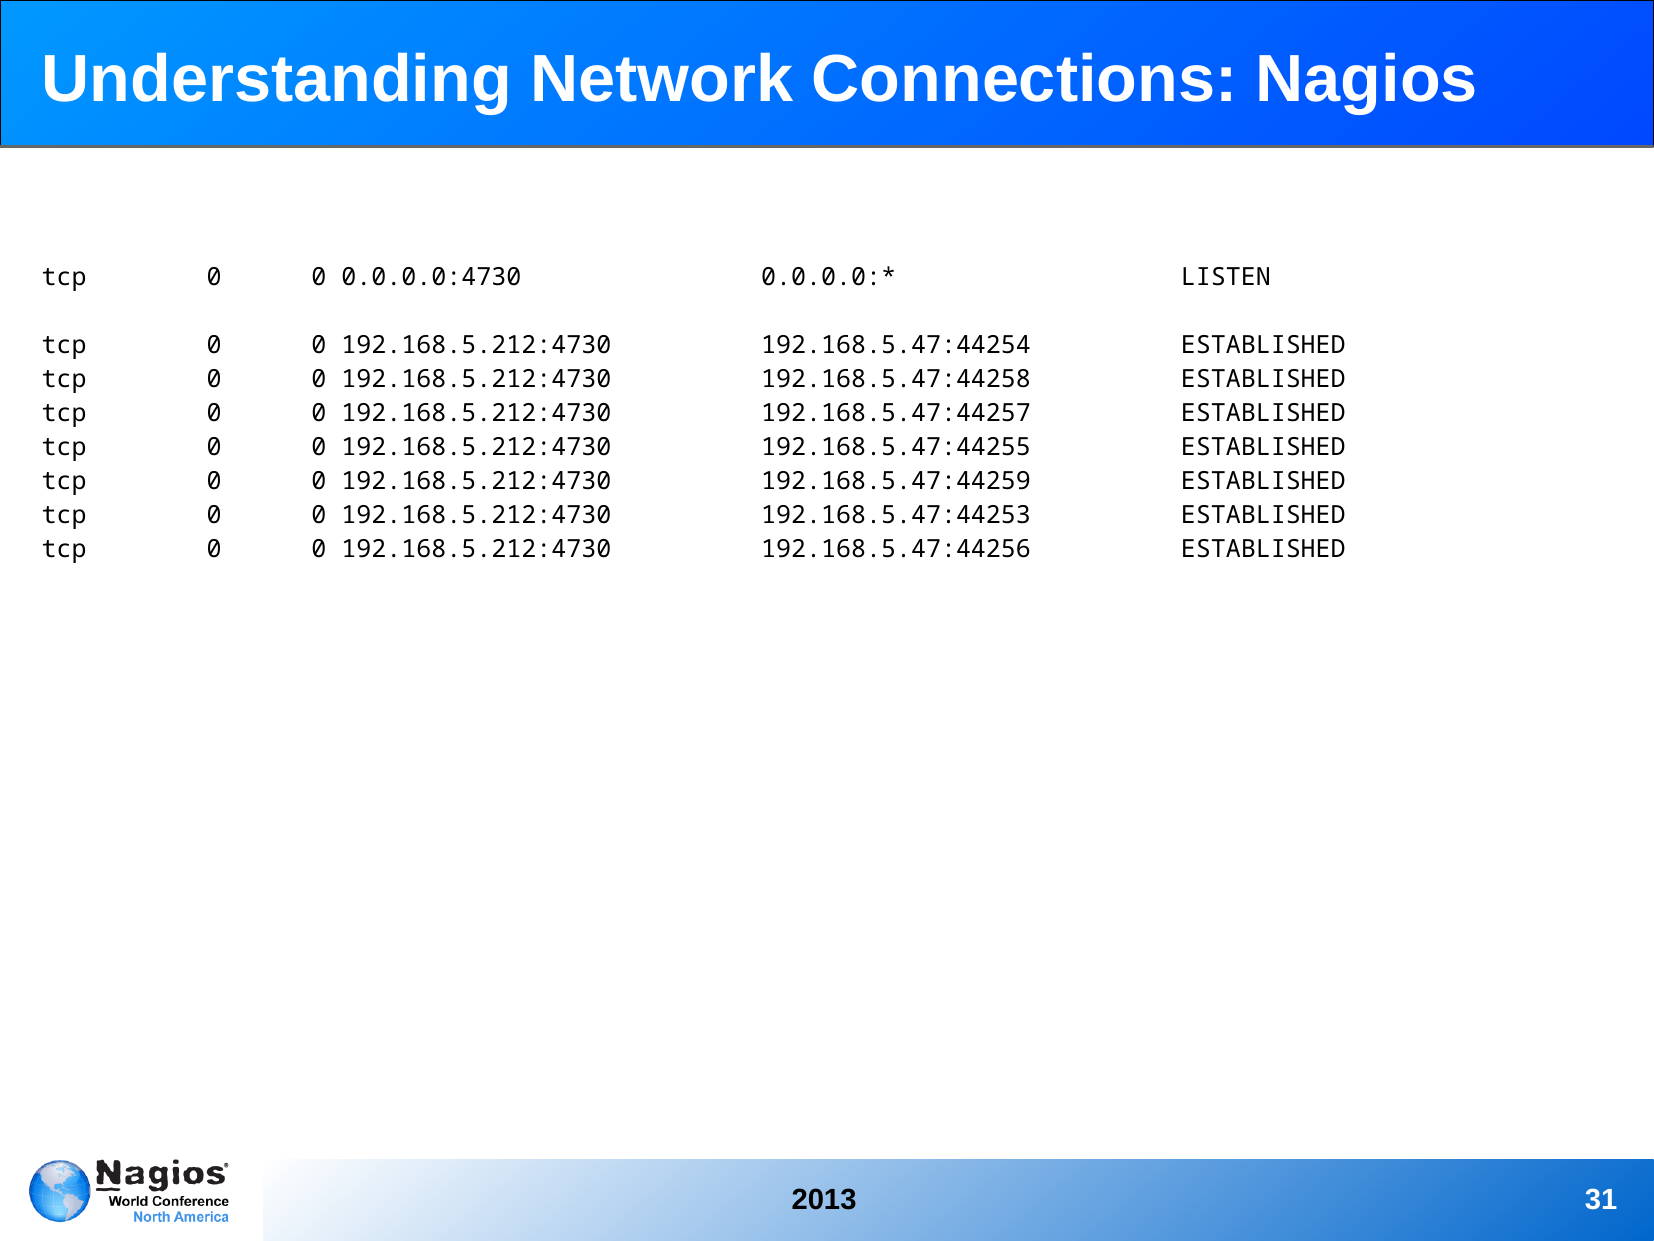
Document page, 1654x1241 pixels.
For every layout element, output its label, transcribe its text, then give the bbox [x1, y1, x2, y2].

picture [29, 1159, 229, 1235]
title Understanding Network Connections: Nagios [41, 36, 1501, 120]
subtitle tcp 0 0 0.0.0.0:4730 0.0.0.0:* LISTEN tcp 0 0 192.168.5.212:4730 192.168.5.47:44254 ESTABLISHED tcp 0 0 192.168.5.212:4730 192.168.5.47:44258 ESTABLISHED tcp 0 0 192.168.5.212:4730 192.168.5.47:44257 ESTABLISHED tcp 0 0 192.168.5.212:4730 192.168.5.47:44255 ESTABLISHED tcp 0 0 192.168.5.212:4730 192.168.5.47:44259 ESTABLISHED tcp 0 0 192.168.5.212:4730 192.168.5.47:44253 ESTABLISHED tcp 0 0 192.168.5.212:4730 192.168.5.47:44256 ESTABLISHED [41, 155, 1628, 702]
